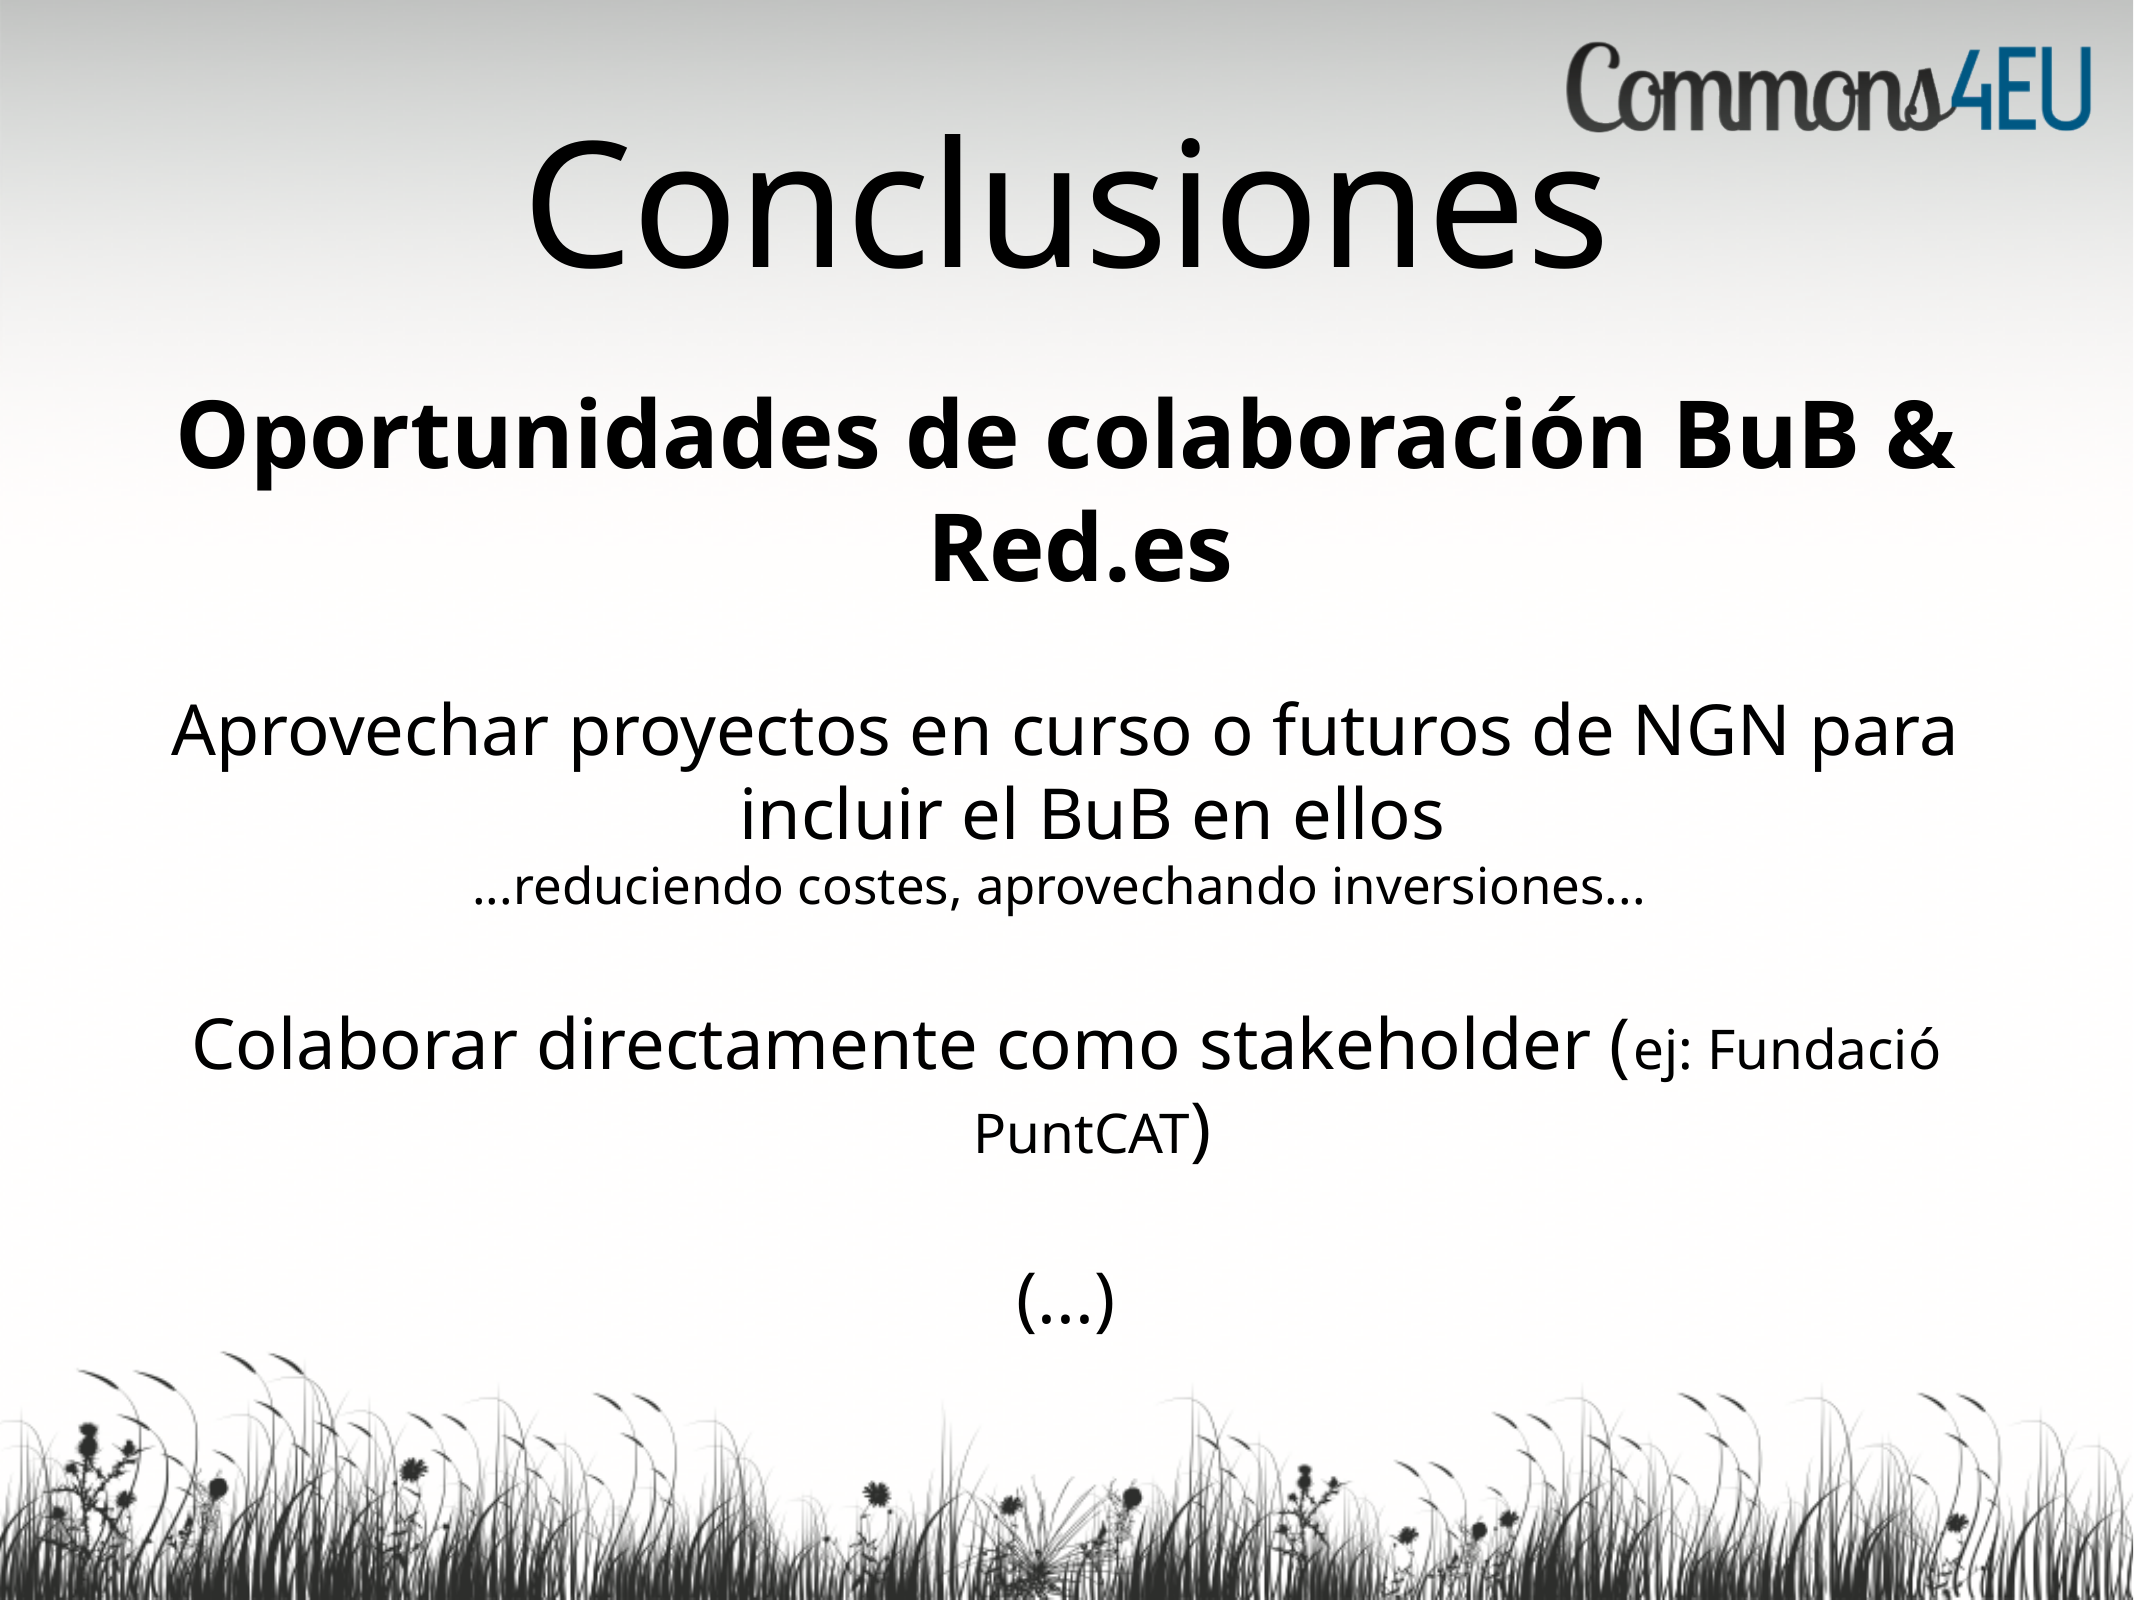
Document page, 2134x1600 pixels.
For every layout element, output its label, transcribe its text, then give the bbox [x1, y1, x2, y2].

picture [0, 0, 2134, 1600]
title Conclusiones [106, 0, 2027, 374]
list Oportunidades de colaboración BuB & Red.es Aprovechar proyectos en curso o futuros de NGN para incluir el BuB en ellos ...reduciendo costes, aprovechando inversiones... Colaborar directamente como stakeholder (ej: Fundació PuntCAT) (...) [106, 374, 2027, 1431]
